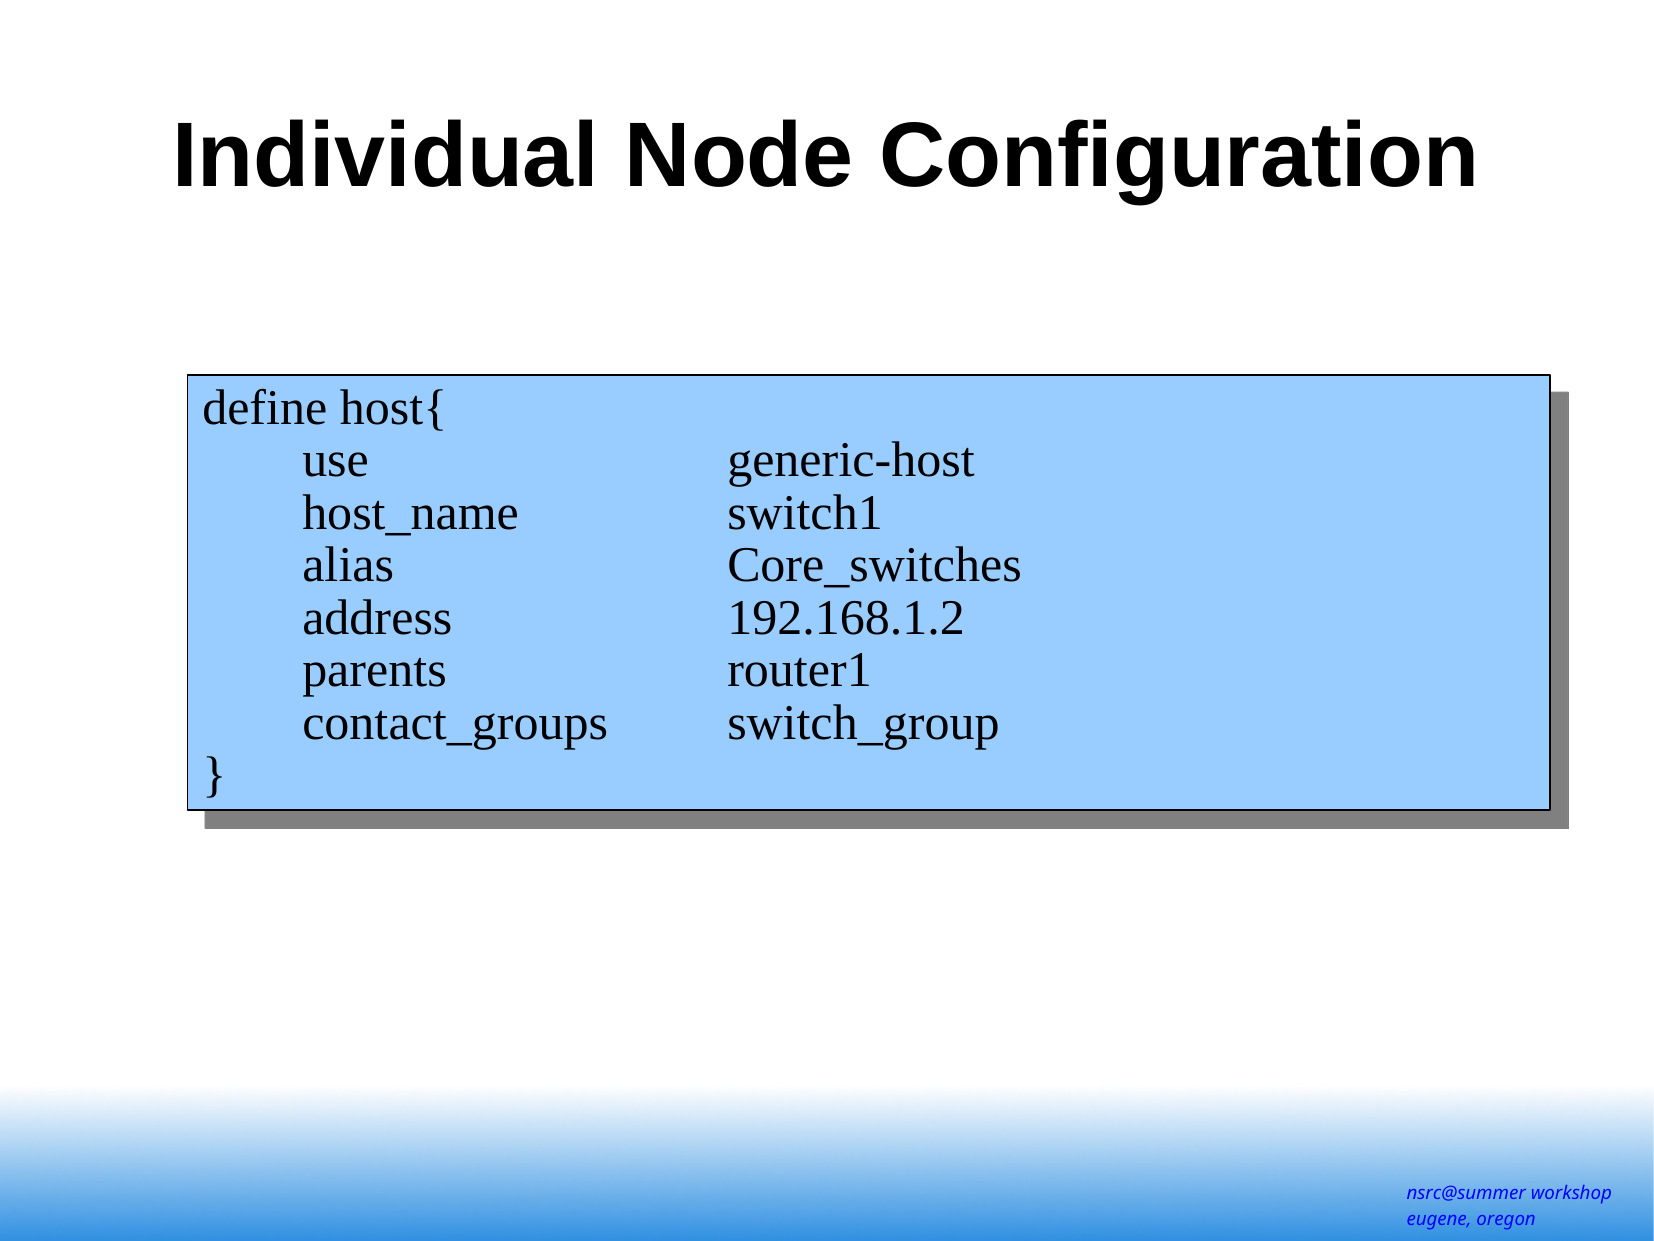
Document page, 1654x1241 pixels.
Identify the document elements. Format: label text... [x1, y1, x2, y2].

title Individual Node Configuration [82, 49, 1571, 257]
picture [0, 1083, 1654, 1241]
text_box define host{ use generic-host host_name switch1 alias Core_switches address 192.168.1.2 parents router1 contact_groups switch_group } [187, 374, 1551, 810]
